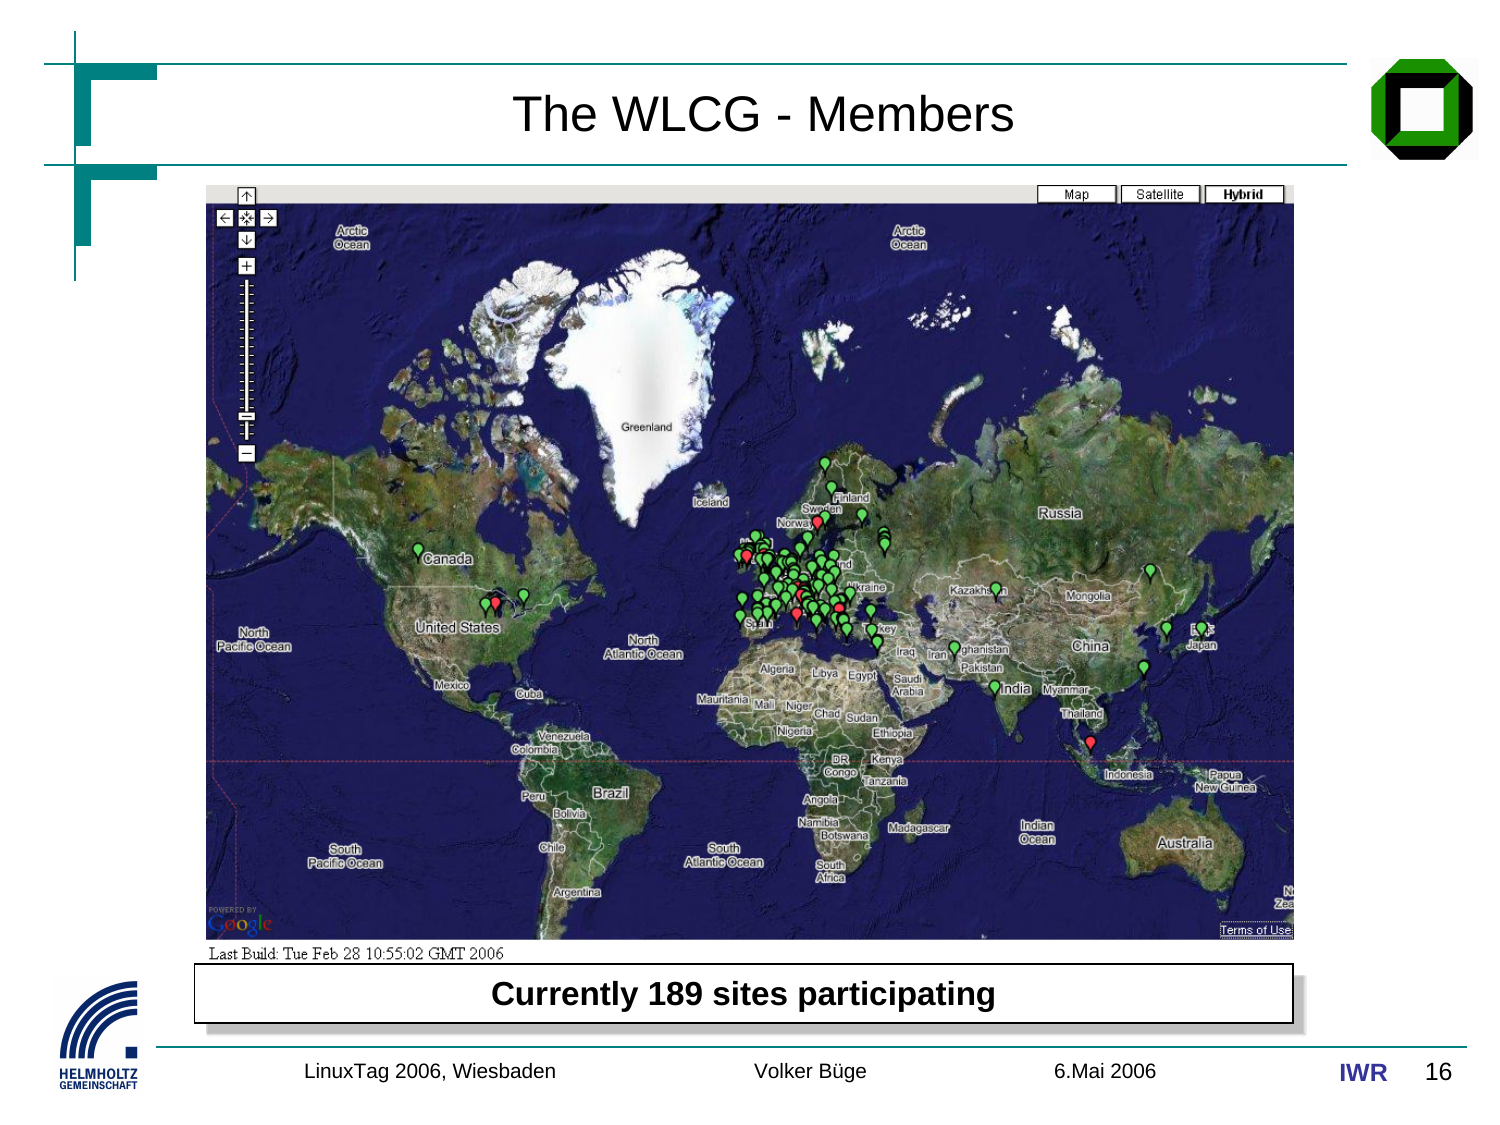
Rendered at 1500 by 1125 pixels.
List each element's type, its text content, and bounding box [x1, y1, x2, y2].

text_box Currently 189 sites participating [194, 964, 1294, 1024]
title The WLCG - Members [194, 53, 1347, 165]
picture [1370, 58, 1479, 160]
picture [206, 185, 1294, 964]
